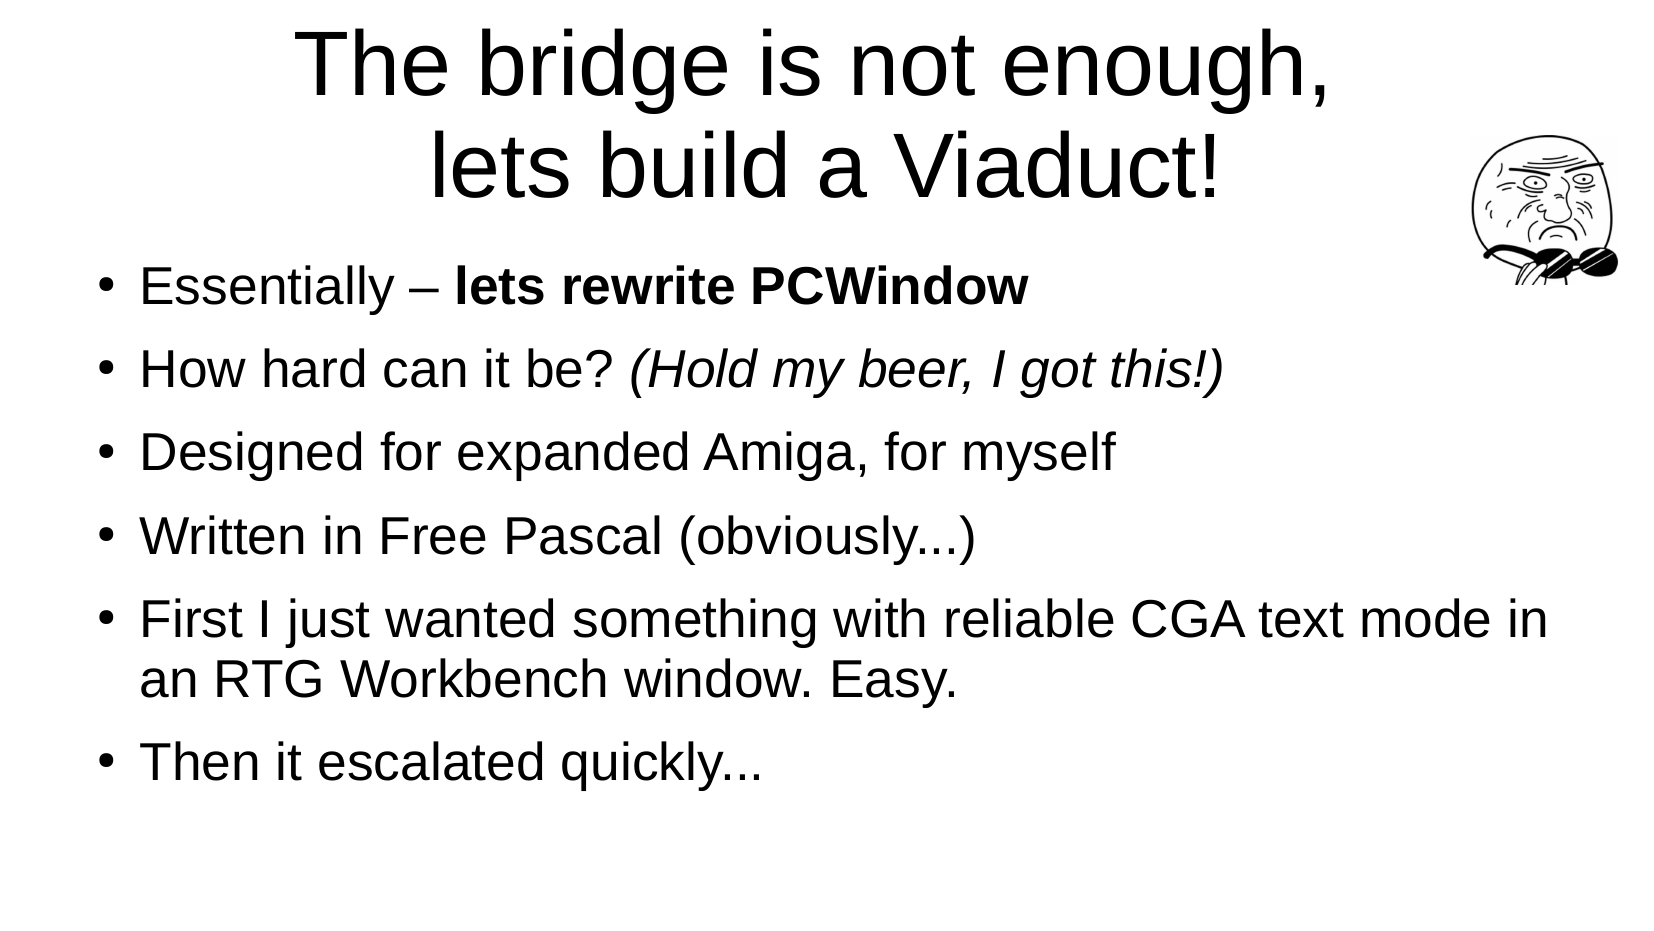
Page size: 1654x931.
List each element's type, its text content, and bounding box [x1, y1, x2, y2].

list Essentially – lets rewrite PCWindow How hard can it be? (Hold my beer, I got this!) Designed for expanded Amiga, for myself Written in Free Pascal (obviously...) First I just wanted something with reliable CGA text mode in an RTG Workbench window. Easy. Then it escalated quickly... [82, 255, 1571, 796]
picture [1470, 135, 1620, 286]
title The bridge is not enough, lets build a Viaduct! [82, 12, 1571, 218]
